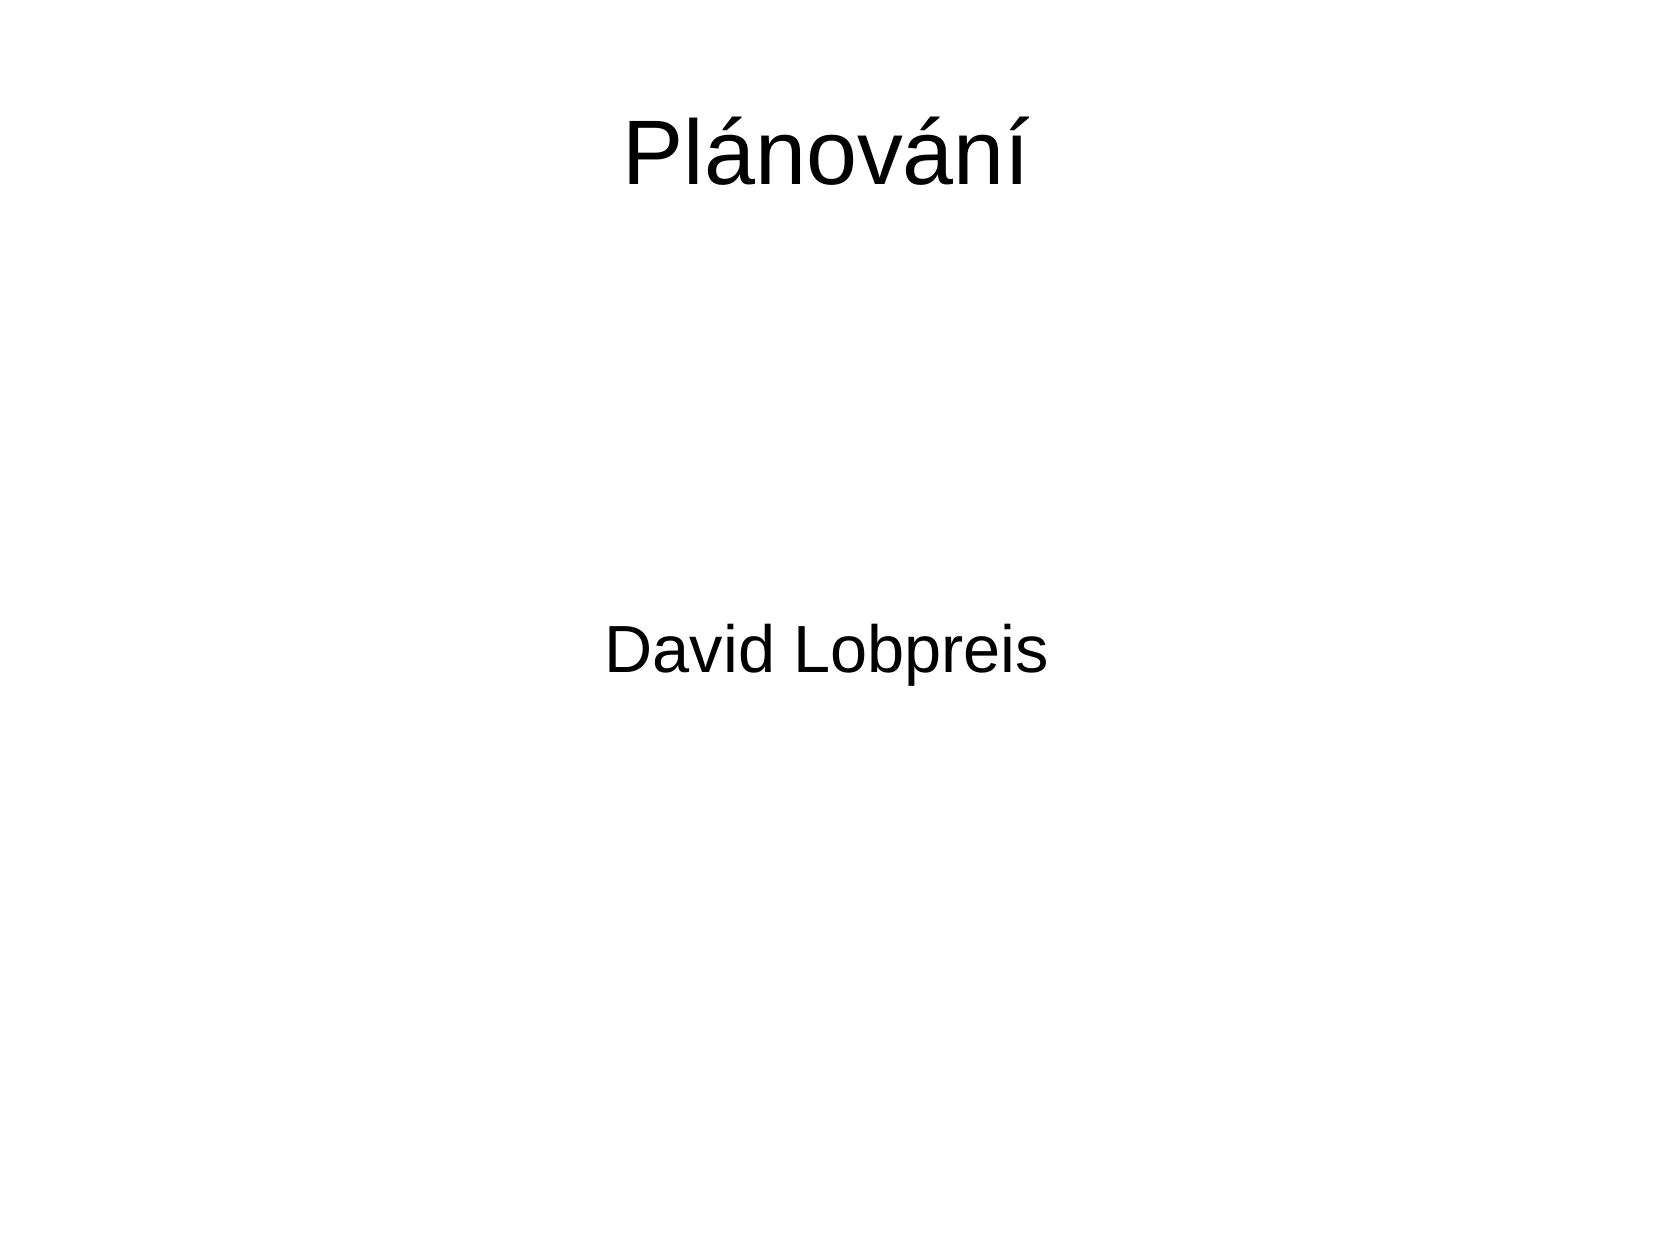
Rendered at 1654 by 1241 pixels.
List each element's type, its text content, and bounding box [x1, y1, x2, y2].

title Plánování [82, 49, 1571, 257]
subtitle David Lobpreis [82, 290, 1571, 1010]
